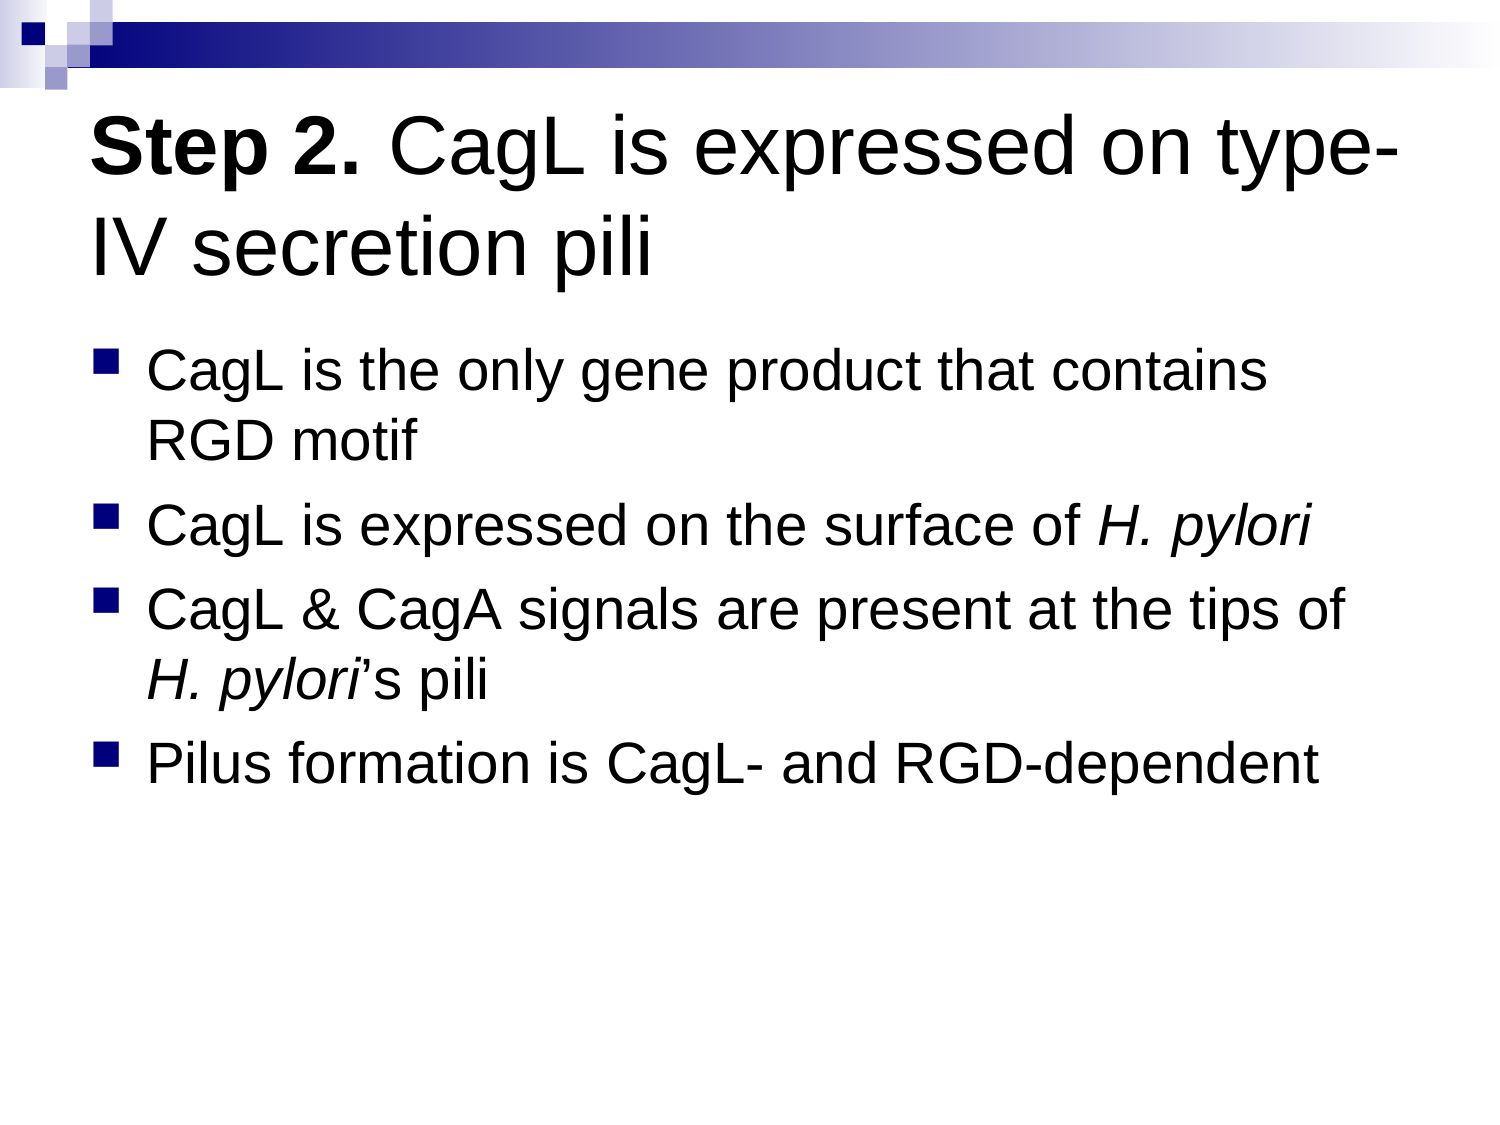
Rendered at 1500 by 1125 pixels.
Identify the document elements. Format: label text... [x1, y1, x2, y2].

title Step 2. CagL is expressed on type-IV secretion pili [75, 75, 1426, 300]
list CagL is the only gene product that contains RGD motif CagL is expressed on the surface of H. pylori CagL & CagA signals are present at the tips of H. pylori’s pili Pilus formation is CagL- and RGD-dependent [75, 324, 1426, 963]
